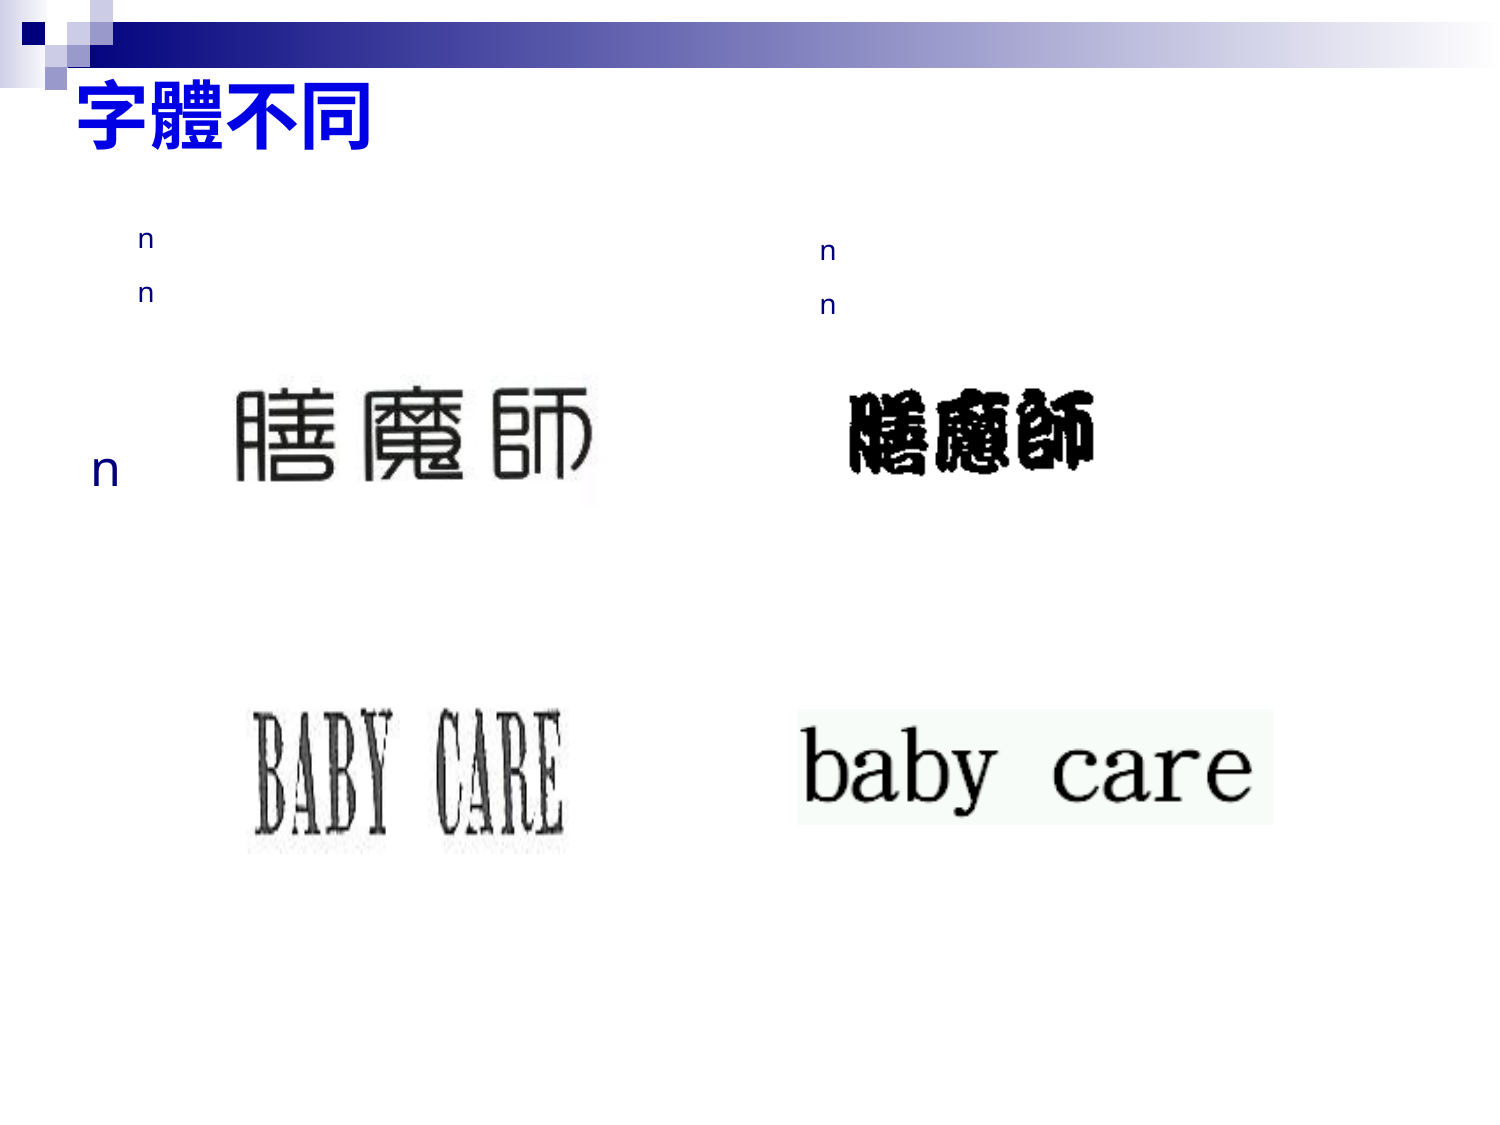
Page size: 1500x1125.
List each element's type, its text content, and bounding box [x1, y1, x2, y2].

list [75, 208, 727, 1094]
chart [797, 709, 1273, 825]
picture [218, 373, 598, 508]
text_box [757, 220, 1409, 374]
picture [824, 385, 1124, 496]
title 字體不同 [59, 31, 1410, 197]
picture [245, 680, 571, 854]
